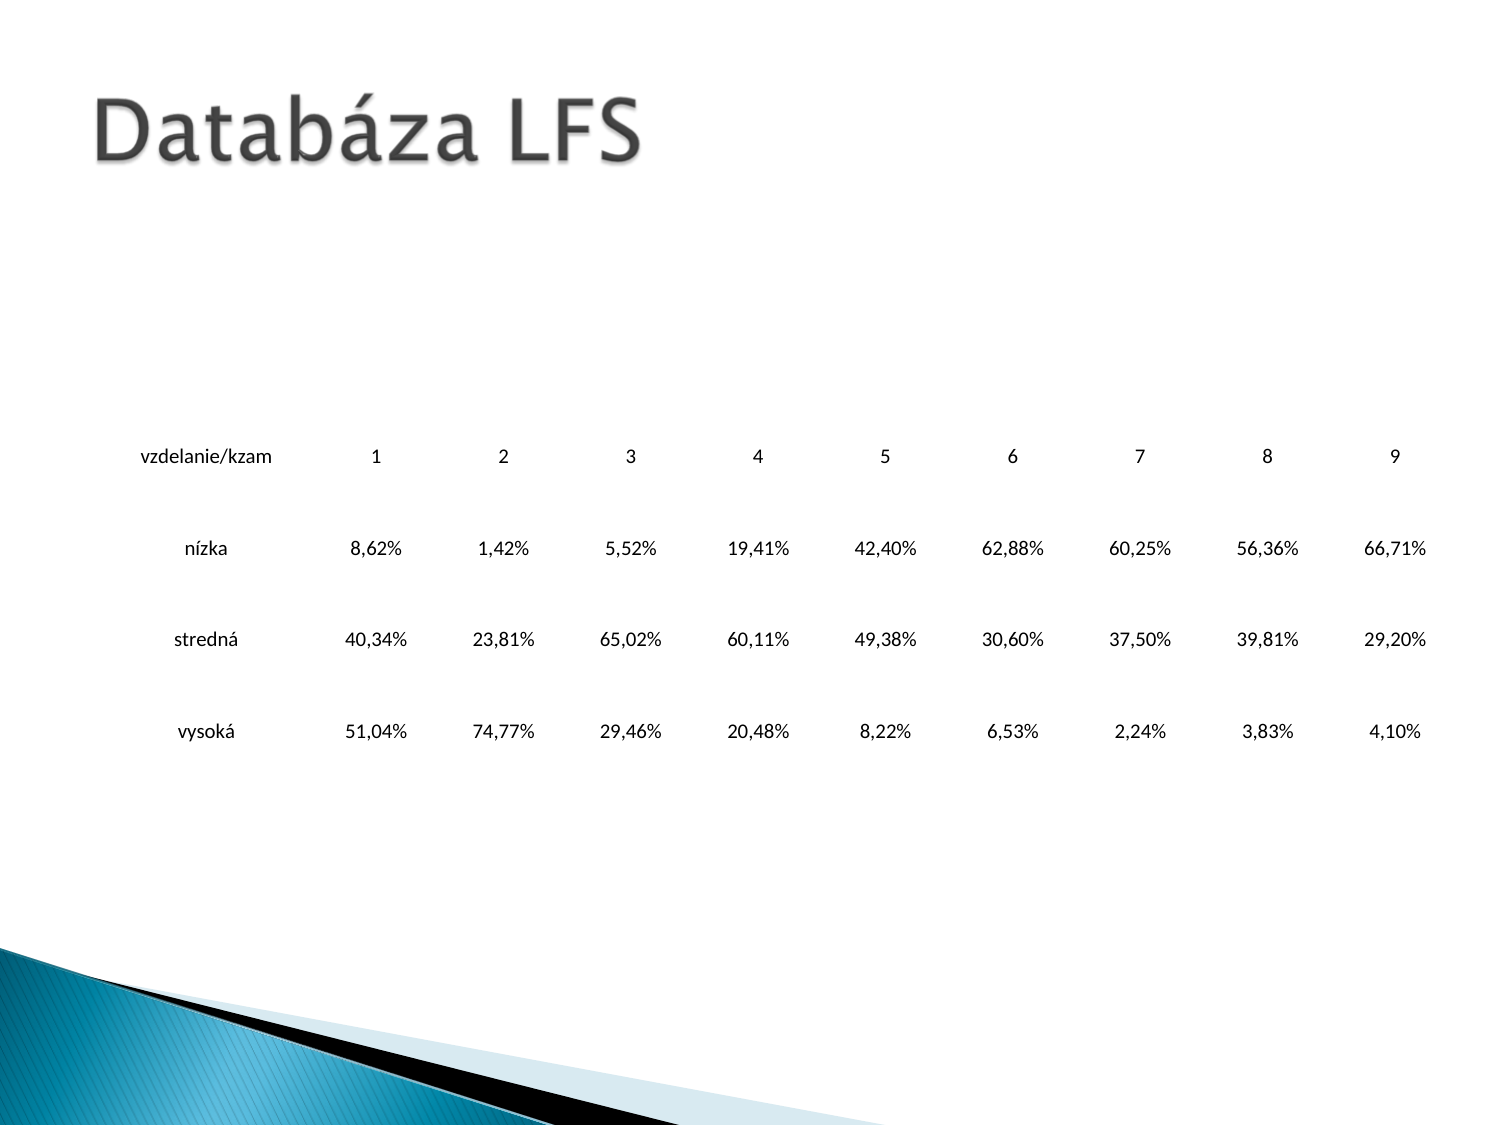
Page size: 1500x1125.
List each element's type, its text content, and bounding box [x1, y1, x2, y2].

table_cell 62,88% [949, 500, 1077, 592]
table_header vzdelanie/kzam [100, 409, 313, 500]
table_header 5 [822, 409, 949, 500]
table_cell 37,50% [1077, 592, 1204, 684]
table_header 3 [567, 409, 695, 500]
table_header 4 [695, 409, 822, 500]
table_cell 3,83% [1204, 684, 1332, 775]
table_cell 51,04% [313, 684, 440, 775]
table_cell 2,24% [1077, 684, 1204, 775]
table_header 2 [440, 409, 567, 500]
table_cell 6,53% [949, 684, 1077, 775]
table_cell 8,22% [822, 684, 949, 775]
table_cell 56,36% [1204, 500, 1332, 592]
table_cell 23,81% [440, 592, 567, 684]
table_header 7 [1077, 409, 1204, 500]
table_cell 4,10% [1332, 684, 1459, 775]
table_cell 30,60% [949, 592, 1077, 684]
table_cell 66,71% [1332, 500, 1459, 592]
table_header 6 [949, 409, 1077, 500]
table_cell 29,46% [567, 684, 695, 775]
table_cell 49,38% [822, 592, 949, 684]
table_cell 1,42% [440, 500, 567, 592]
table_header 9 [1332, 409, 1459, 500]
picture [0, 946, 559, 1125]
table_cell 60,25% [1077, 500, 1204, 592]
text_box [32, 43, 1427, 235]
table_cell 19,41% [695, 500, 822, 592]
table_cell 29,20% [1332, 592, 1459, 684]
table_cell 20,48% [695, 684, 822, 775]
table_cell 74,77% [440, 684, 567, 775]
table_cell 8,62% [313, 500, 440, 592]
table_cell 39,81% [1204, 592, 1332, 684]
table_cell 42,40% [822, 500, 949, 592]
table_cell 40,34% [313, 592, 440, 684]
table_cell 65,02% [567, 592, 695, 684]
table_header 8 [1204, 409, 1332, 500]
table_header 1 [313, 409, 440, 500]
table_cell nízka [100, 500, 313, 592]
table_cell 5,52% [567, 500, 695, 592]
table_cell vysoká [100, 684, 313, 775]
table_cell stredná [100, 592, 313, 684]
table_cell 60,11% [695, 592, 822, 684]
